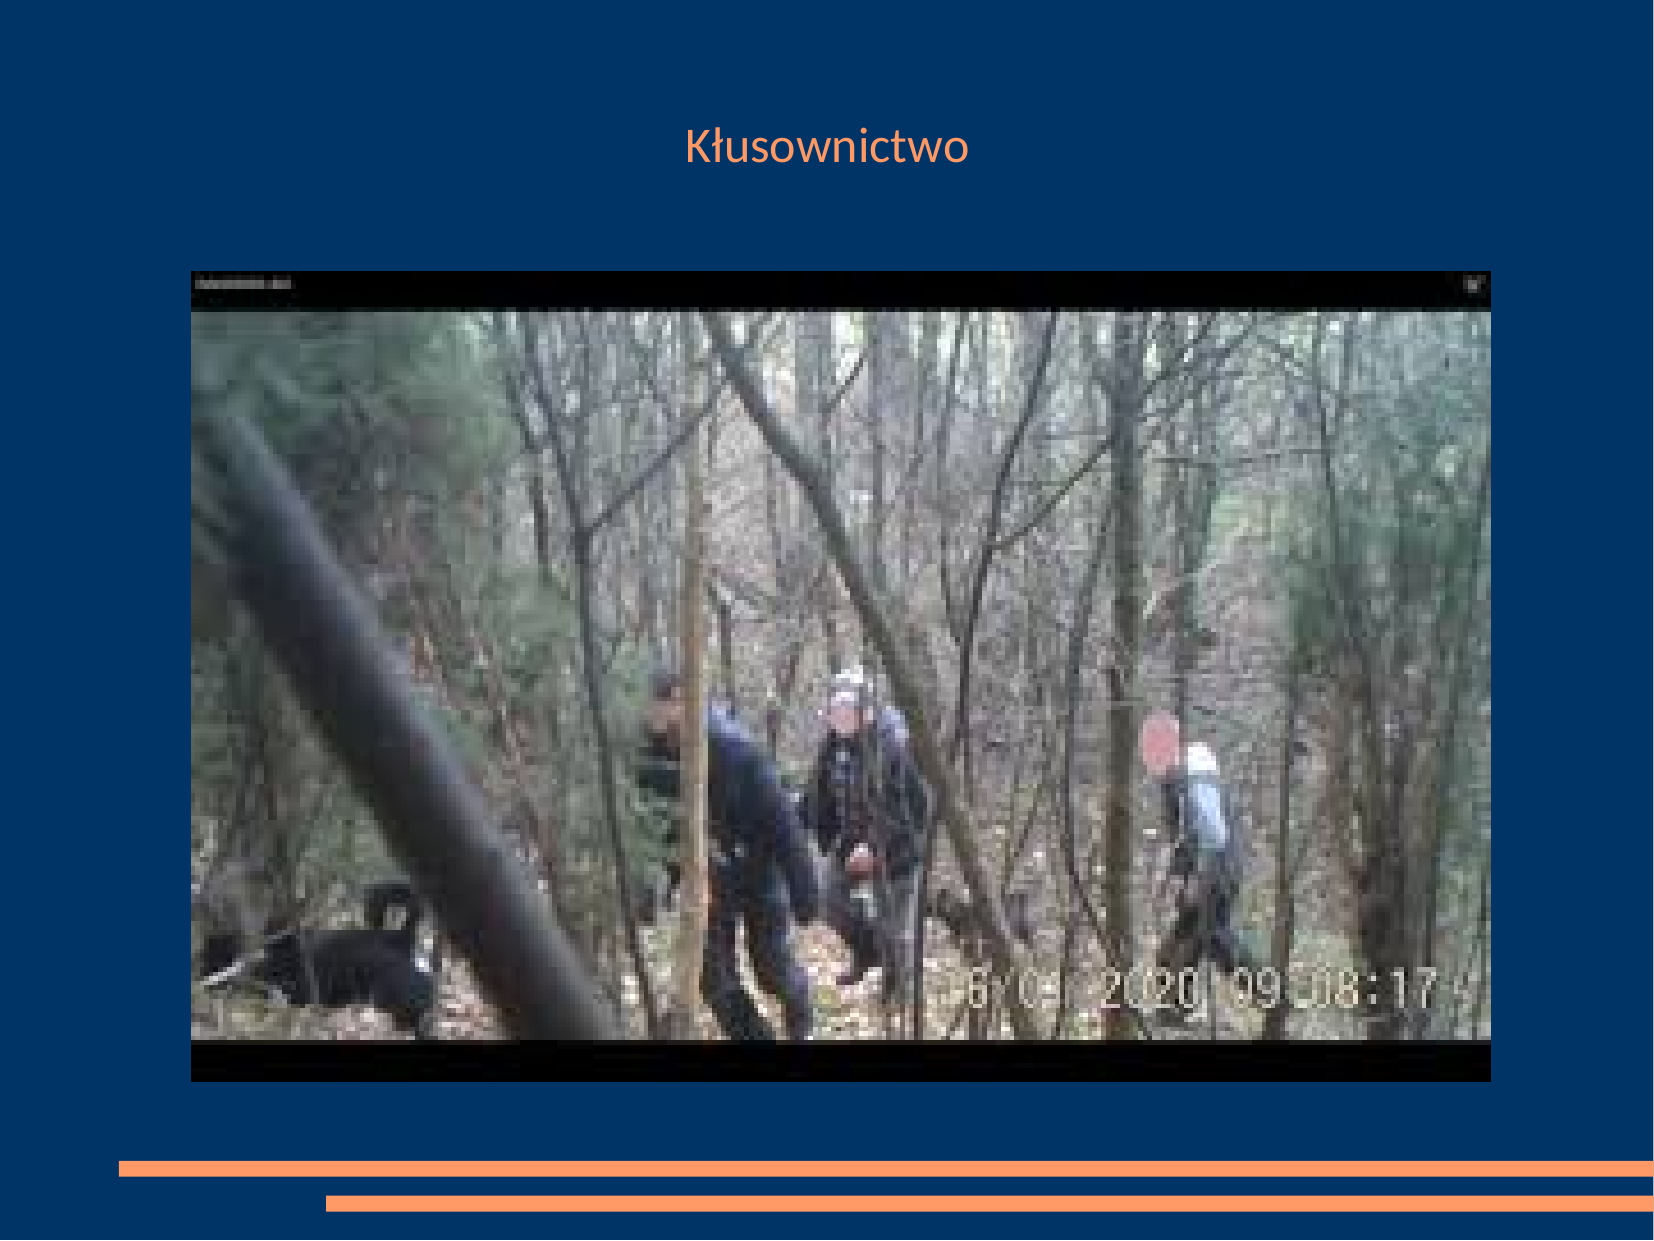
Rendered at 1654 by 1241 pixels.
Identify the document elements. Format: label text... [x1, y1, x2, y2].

picture [191, 271, 1491, 1082]
title Kłusownictwo [121, 46, 1534, 254]
